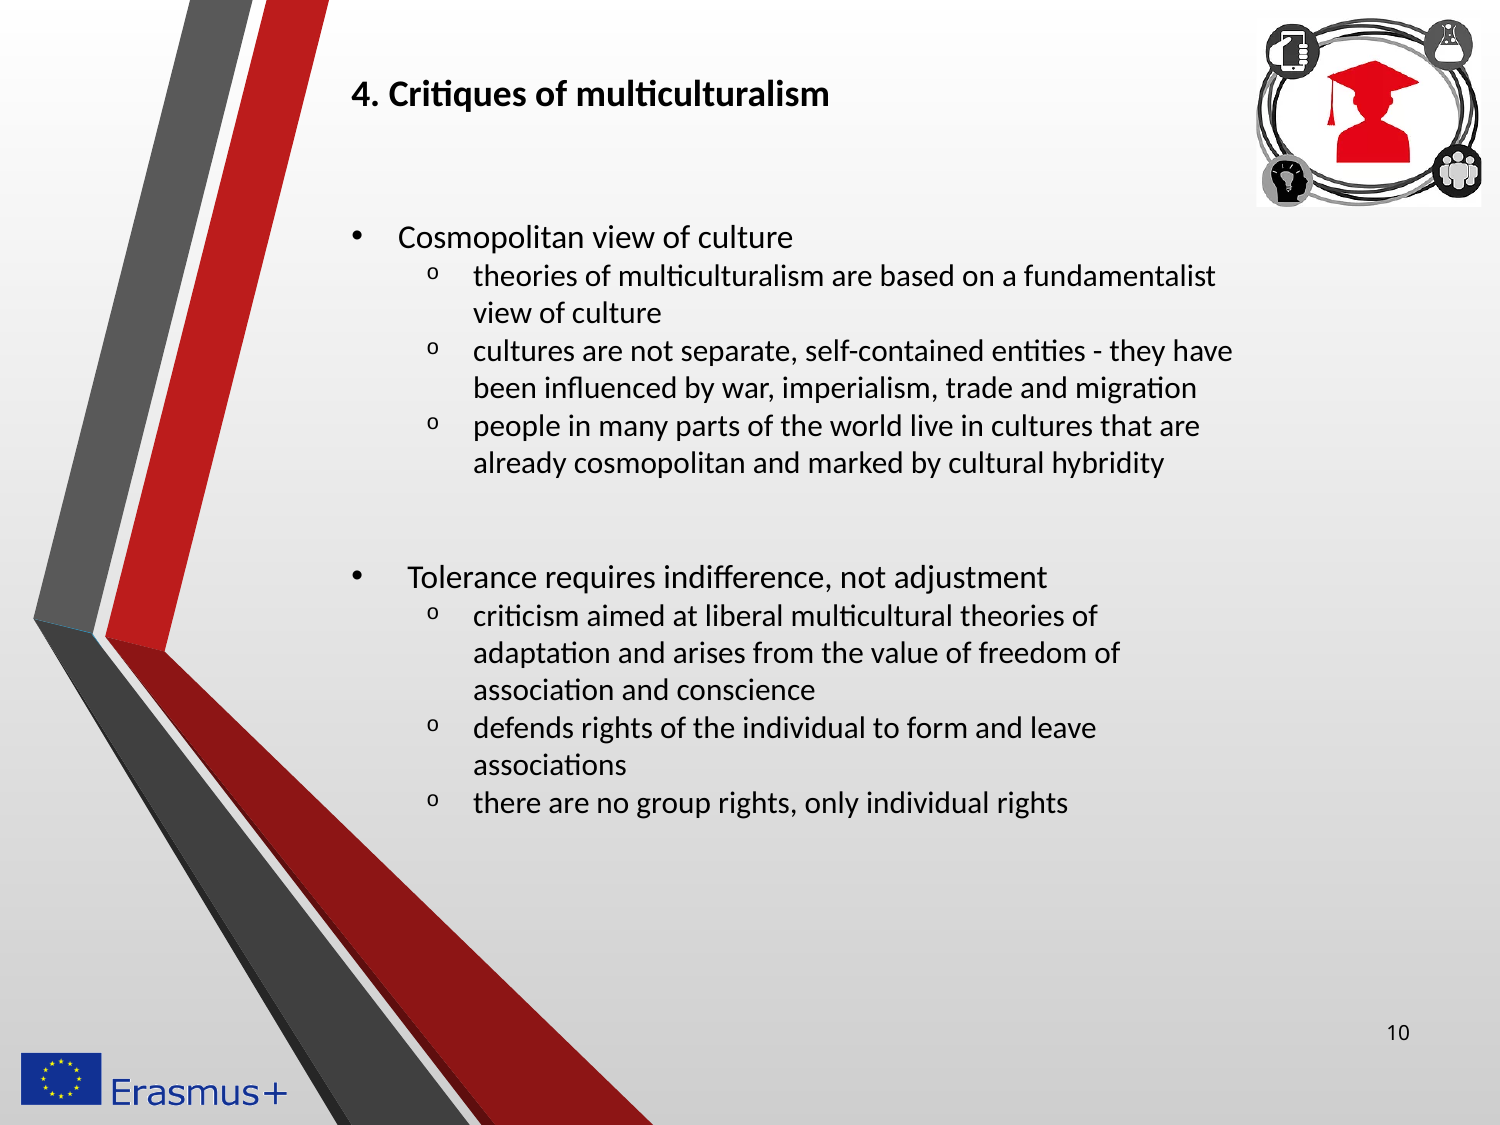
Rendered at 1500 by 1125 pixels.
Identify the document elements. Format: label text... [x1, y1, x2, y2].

picture [1256, 18, 1482, 207]
slide_number <numer> [1357, 1003, 1425, 1064]
text_box 4. Critiques of multiculturalism [336, 61, 975, 122]
picture [5, 1037, 302, 1120]
chart [1257, 19, 1483, 209]
text_box Cosmopolitan view of culture theories of multiculturalism are based on a fundamentalist view of culture cultures are not separate, self-contained entities - they have been influenced by war, imperialism, trade and migration people in many parts of the world live in cultures that are already cosmopolitan and marked by cultural hybridity Tolerance requires indifference, not adjustment criticism aimed at liberal multicultural theories of adaptation and arises from the value of freedom of association and conscience defends rights of the individual to form and leave associations there are no group rights, only individual rights [336, 208, 1258, 827]
